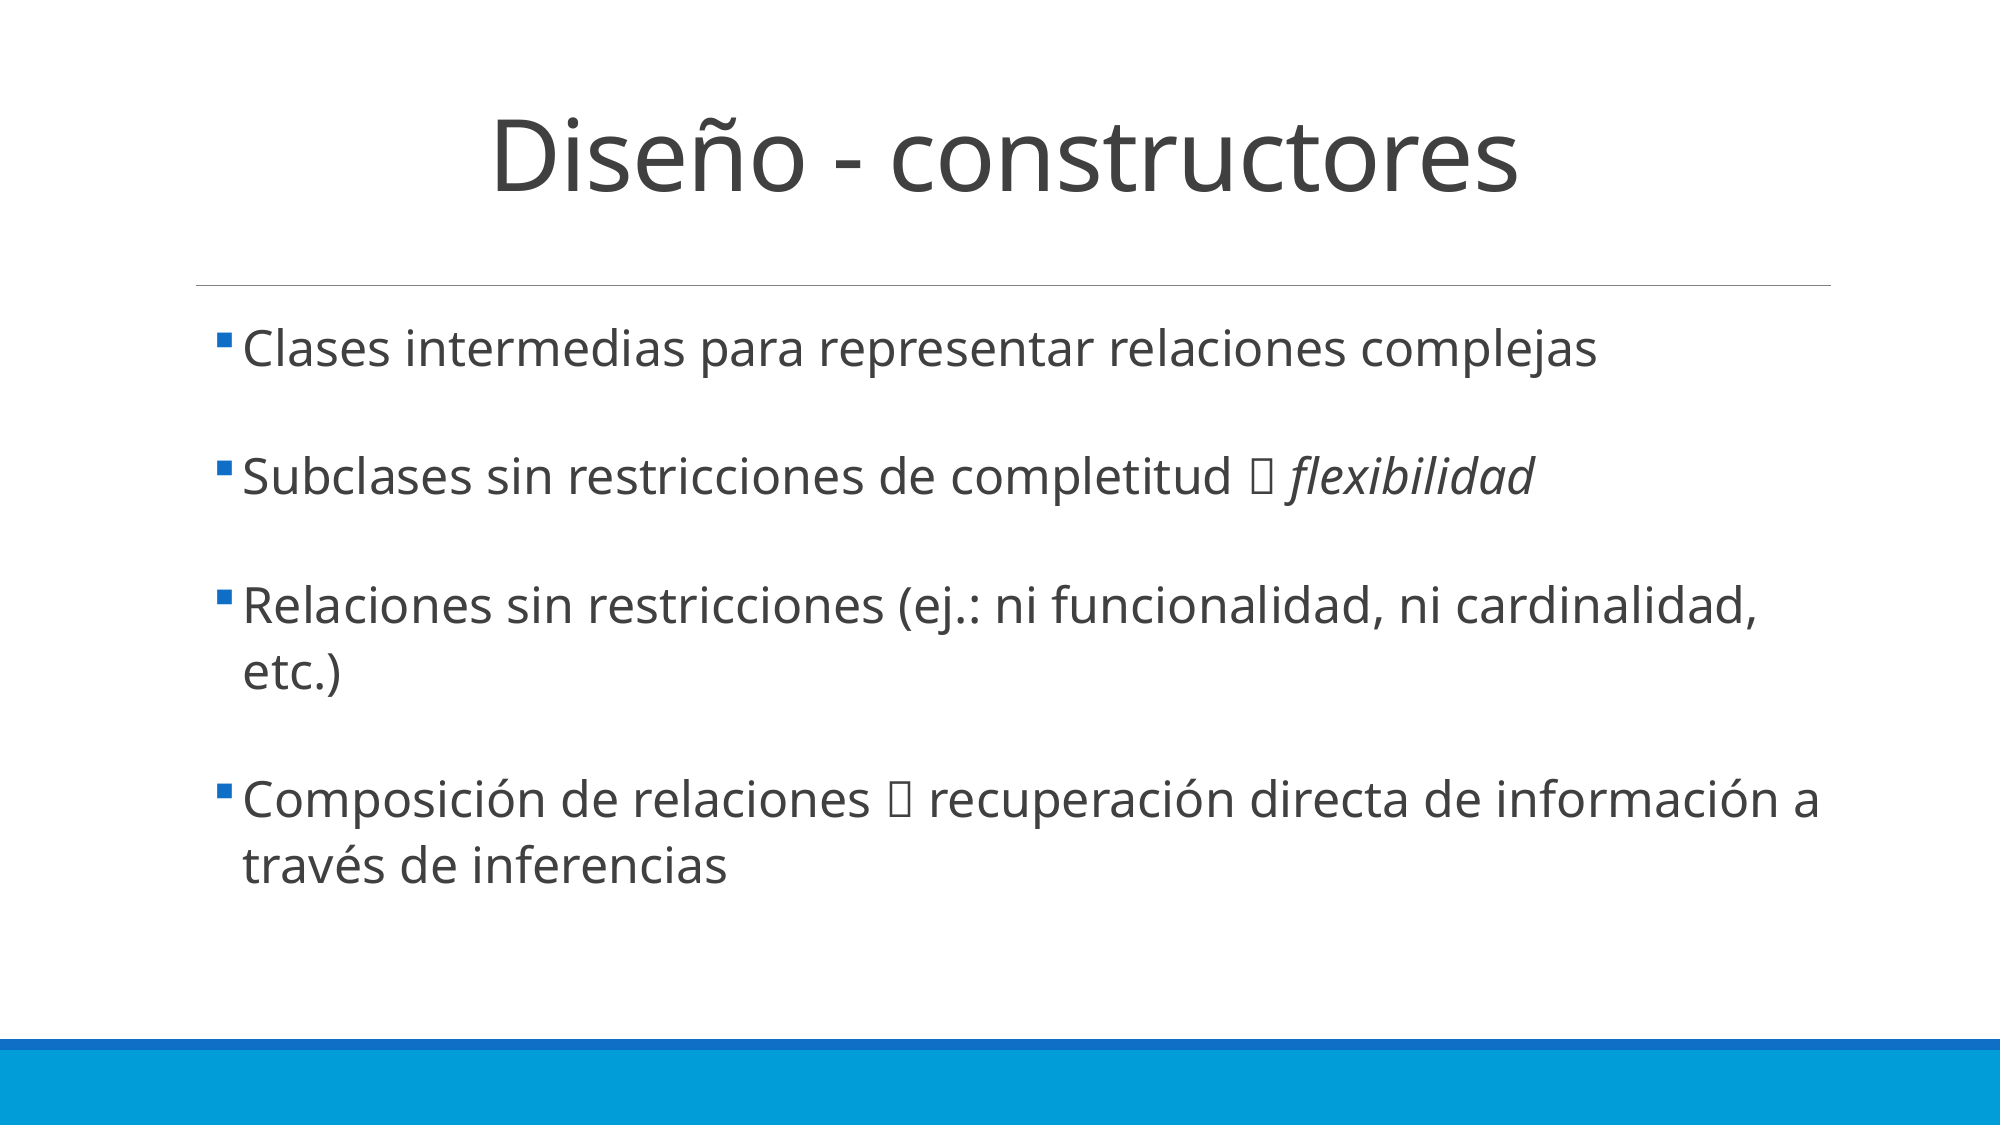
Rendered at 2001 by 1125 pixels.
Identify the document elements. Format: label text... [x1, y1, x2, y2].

title Diseño - constructores [180, 47, 1830, 220]
list Clases intermedias para representar relaciones complejas Subclases sin restricciones de completitud  flexibilidad Relaciones sin restricciones (ej.: ni funcionalidad, ni cardinalidad, etc.) Composición de relaciones  recuperación directa de información a través de inferencias [180, 302, 1830, 930]
